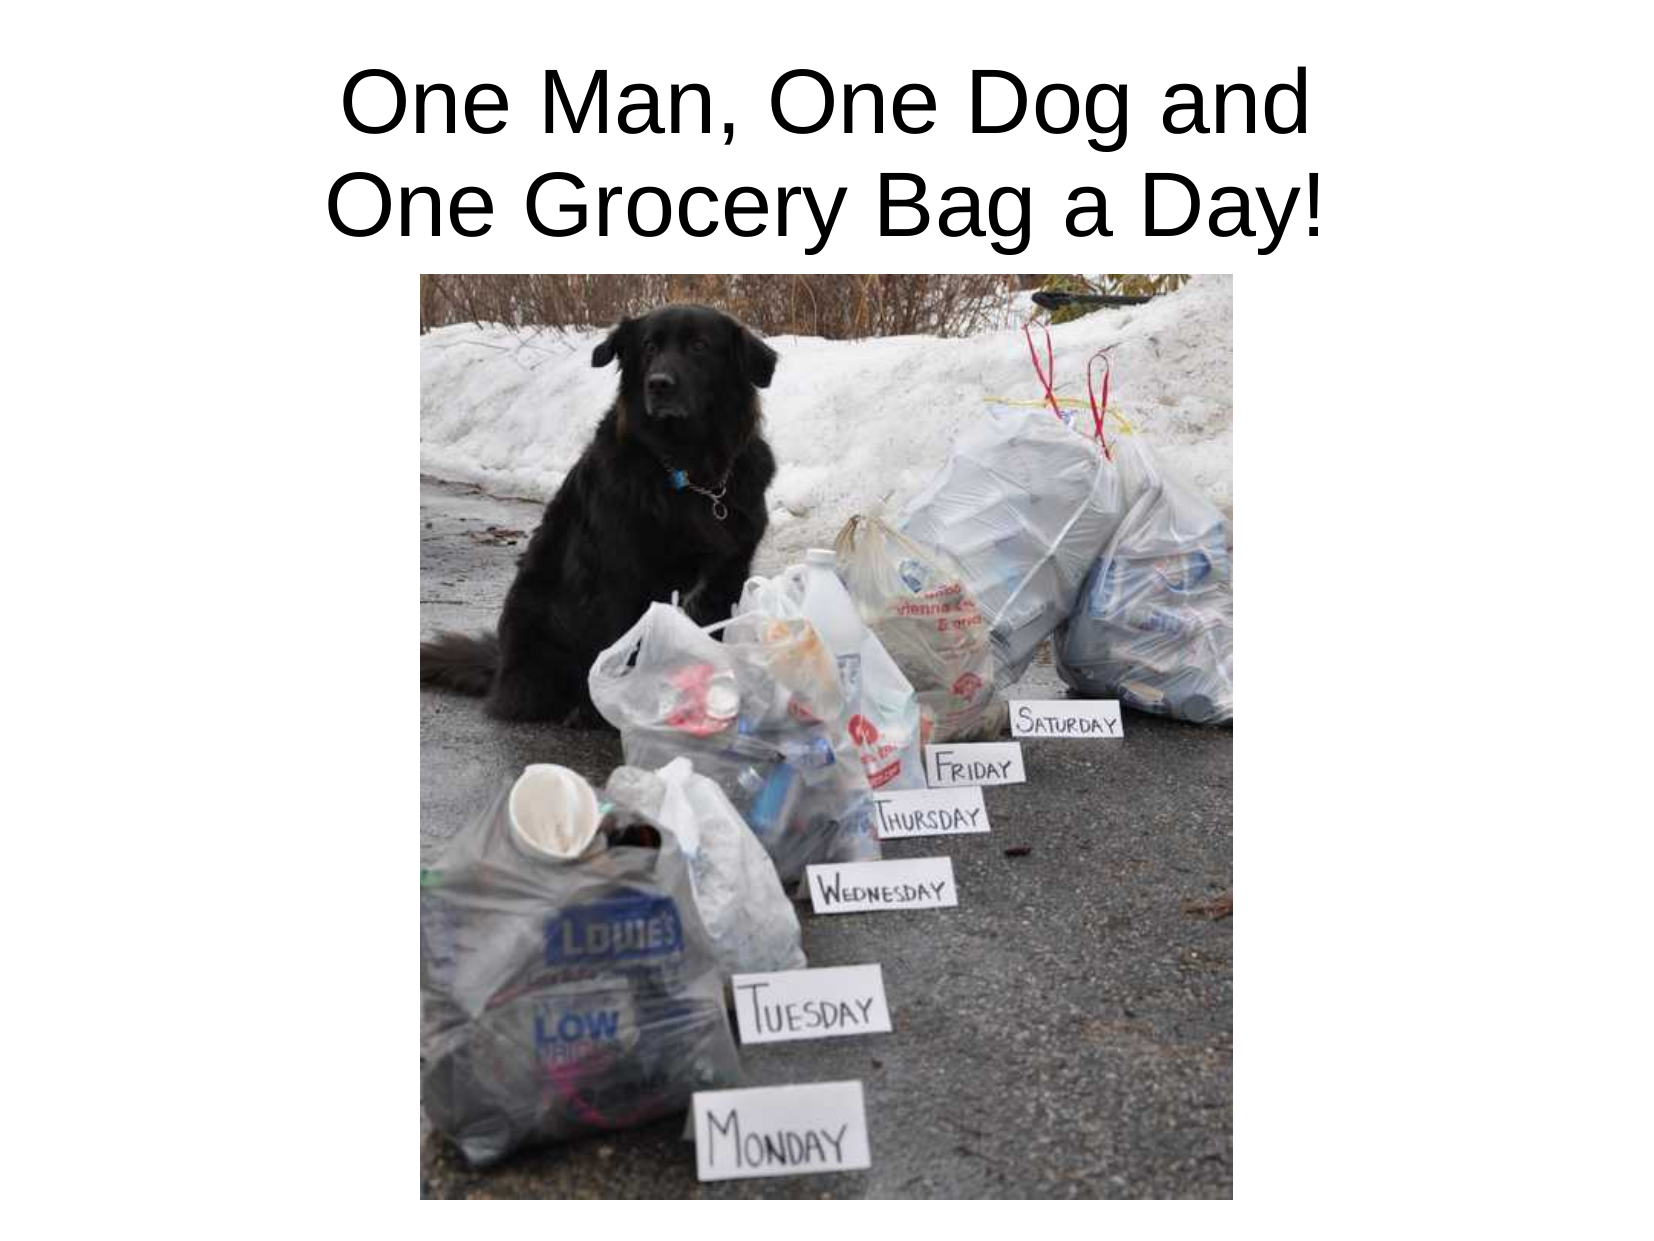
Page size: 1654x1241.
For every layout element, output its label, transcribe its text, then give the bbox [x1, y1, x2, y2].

title One Man, One Dog and One Grocery Bag a Day! [82, 50, 1571, 256]
picture [420, 274, 1233, 1201]
